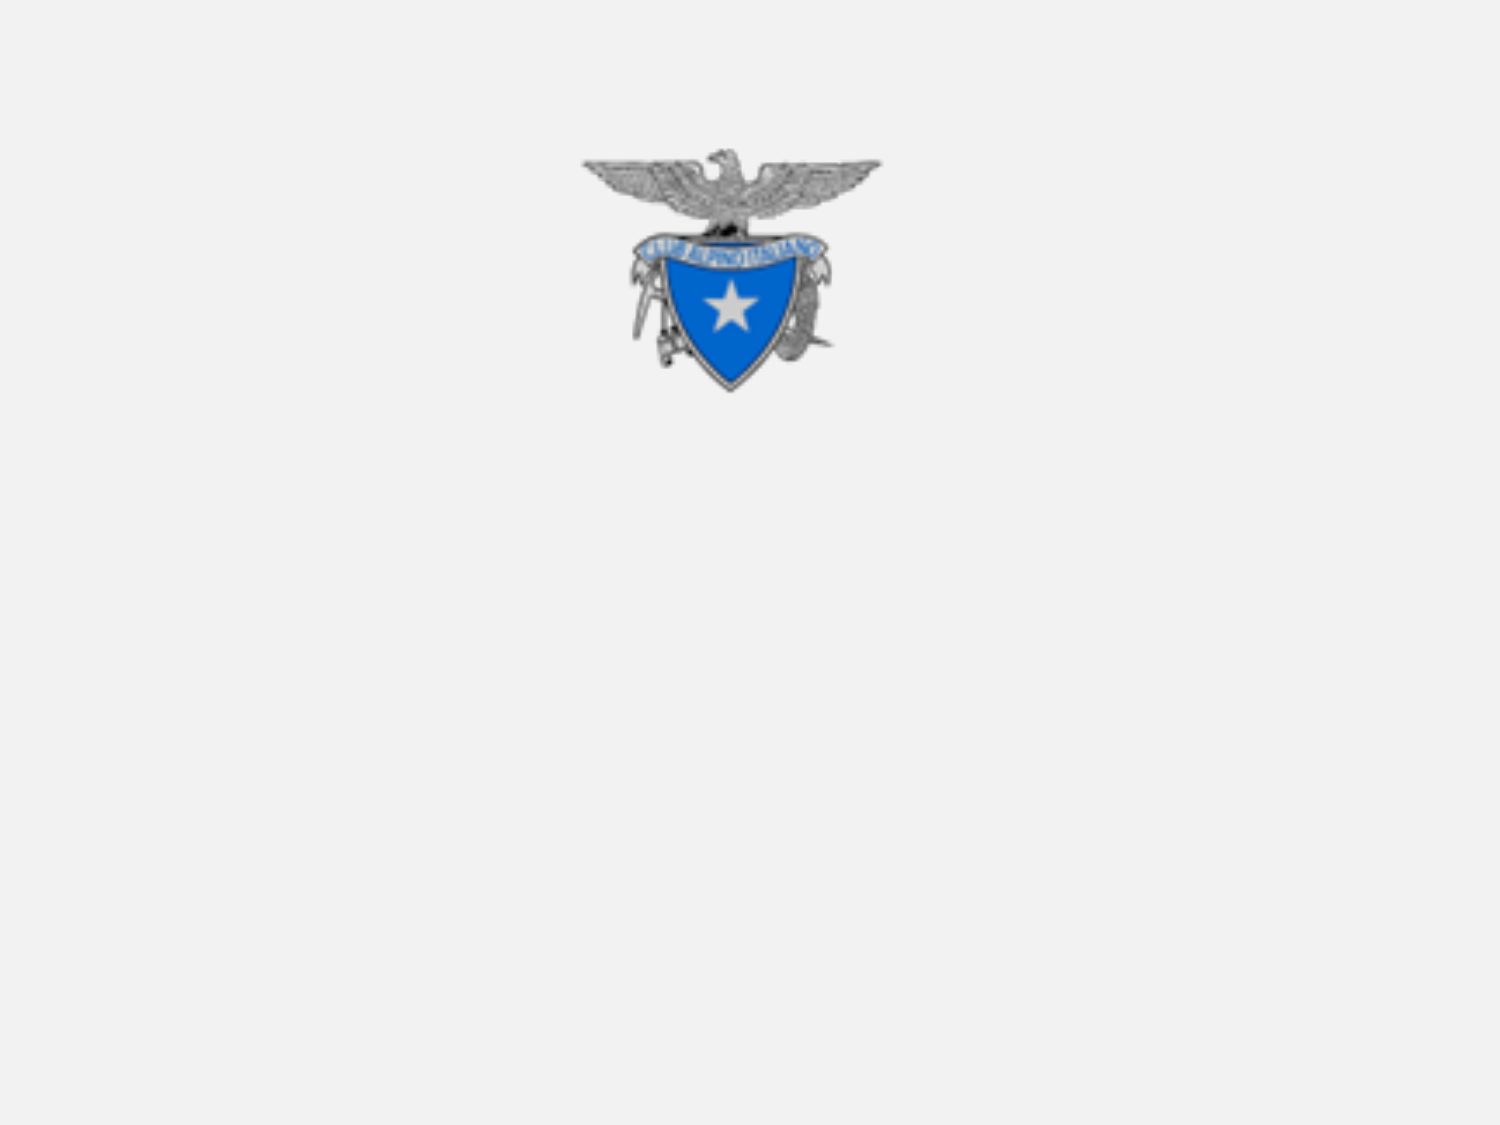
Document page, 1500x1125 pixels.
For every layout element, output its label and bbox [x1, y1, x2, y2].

picture [572, 137, 898, 421]
